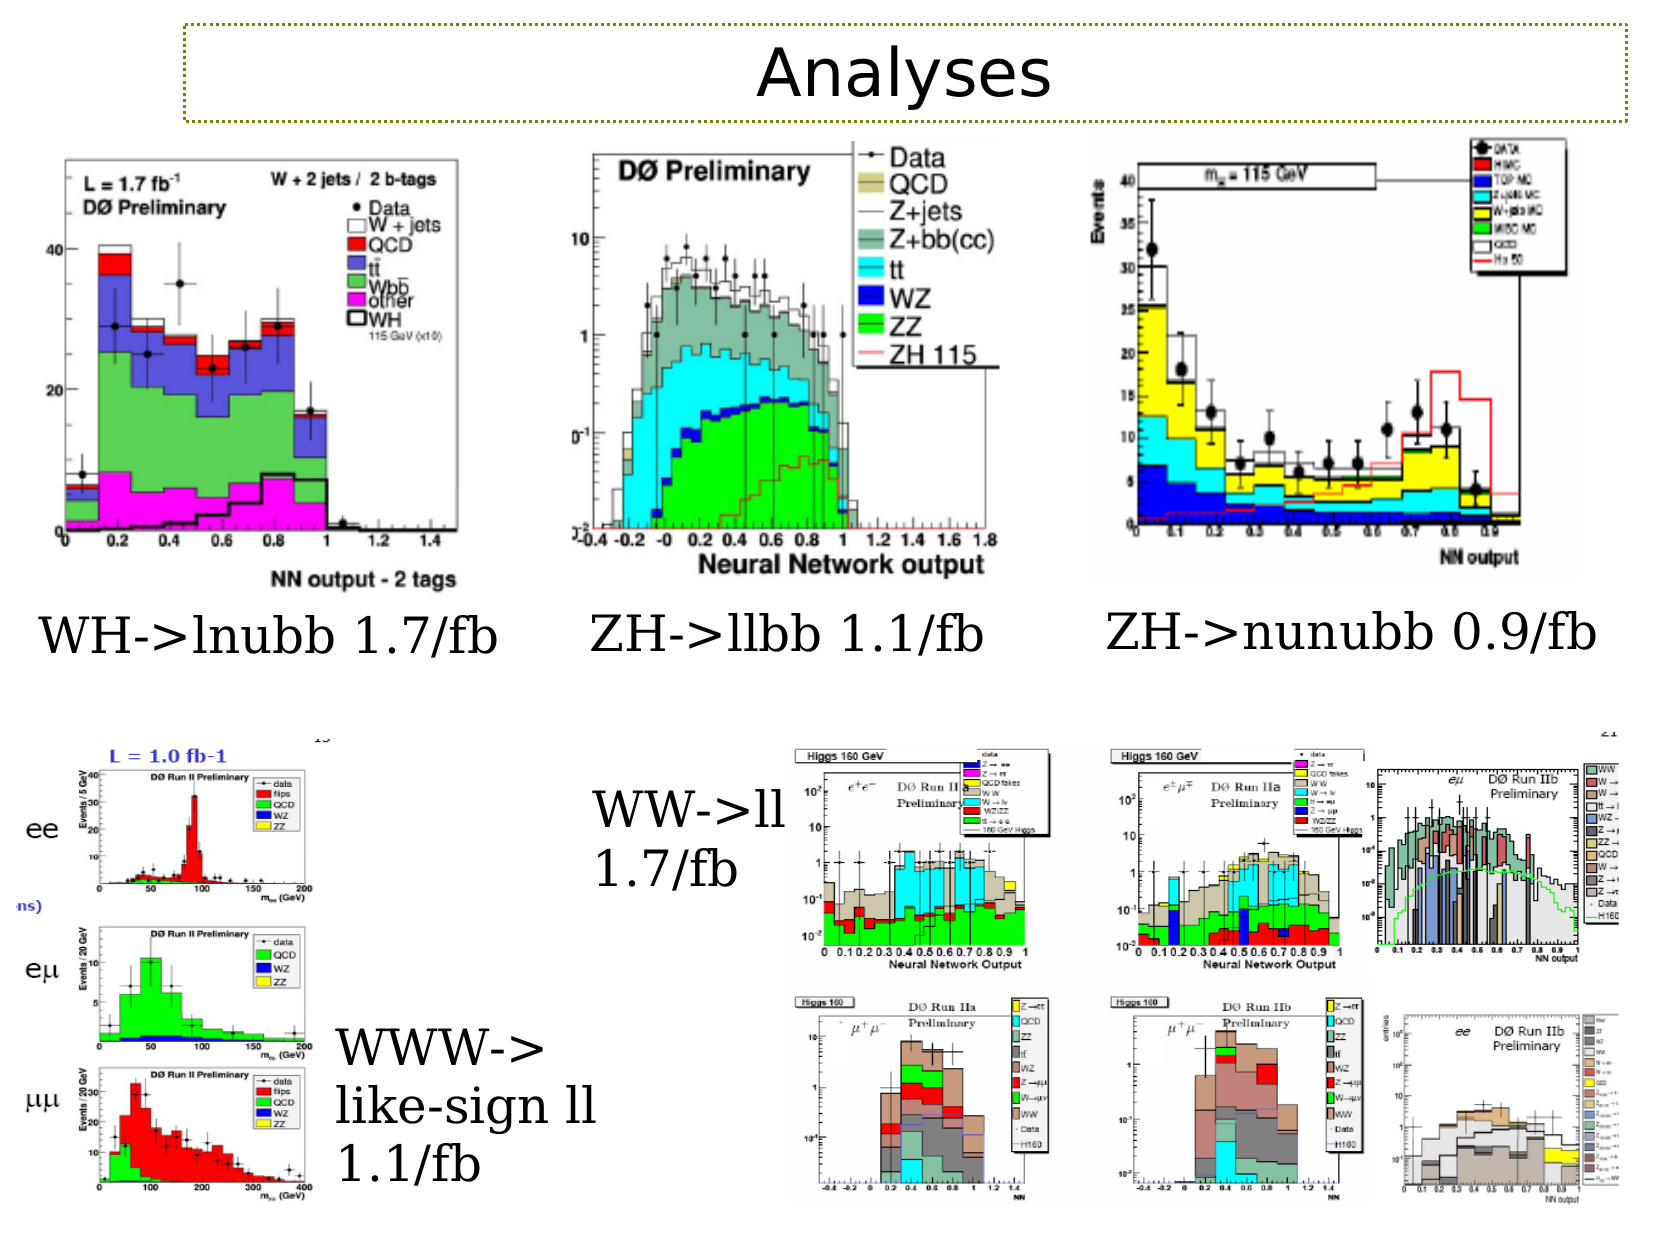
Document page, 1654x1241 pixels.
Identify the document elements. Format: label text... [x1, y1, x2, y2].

title Analyses [184, 24, 1627, 122]
picture [16, 739, 336, 1219]
text_box ZH->llbb 1.1/fb [589, 605, 986, 664]
text_box WH->lnubb 1.7/fb [38, 606, 500, 665]
text_box WWW-> like-sign ll 1.1/fb [335, 1018, 599, 1194]
text_box WW->ll 1.7/fb [592, 781, 787, 898]
picture [37, 147, 487, 606]
picture [1087, 133, 1579, 580]
picture [776, 732, 1639, 1215]
picture [567, 141, 1024, 594]
text_box ZH->nunubb 0.9/fb [1105, 603, 1599, 662]
